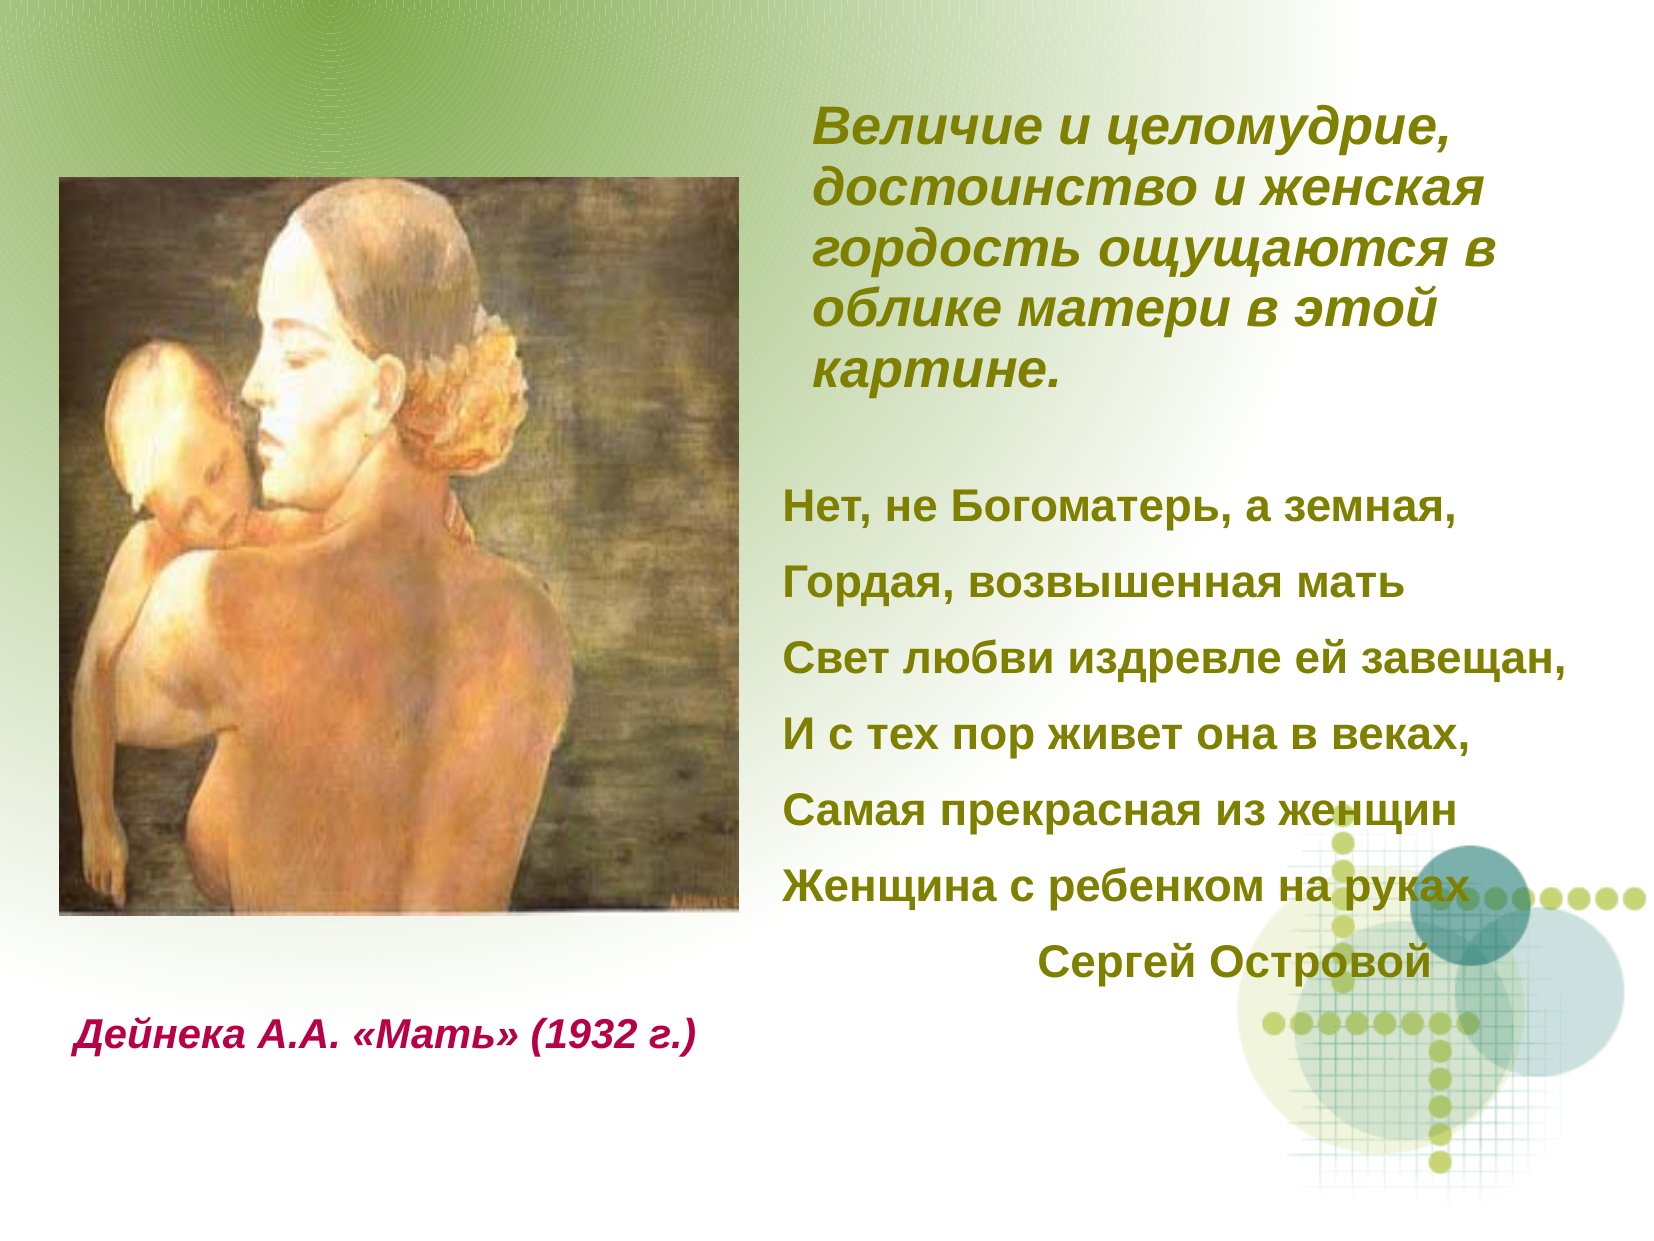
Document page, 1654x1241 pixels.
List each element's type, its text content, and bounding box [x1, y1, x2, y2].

text_box Величие и целомудрие, достоинство и женская гордость ощущаются в облике матери в этой картине. [797, 88, 1625, 443]
text_box Нет, не Богоматерь, а земная, Гордая, возвышенная мать Свет любви издревле ей завещан, И с тех пор живет она в веках, Самая прекрасная из женщин Женщина с ребенком на руках Сергей Островой [767, 472, 1595, 1078]
text_box Дейнека А.А. «Мать» (1932 г.) [59, 1003, 827, 1152]
picture [59, 177, 739, 916]
picture [1224, 792, 1654, 1211]
